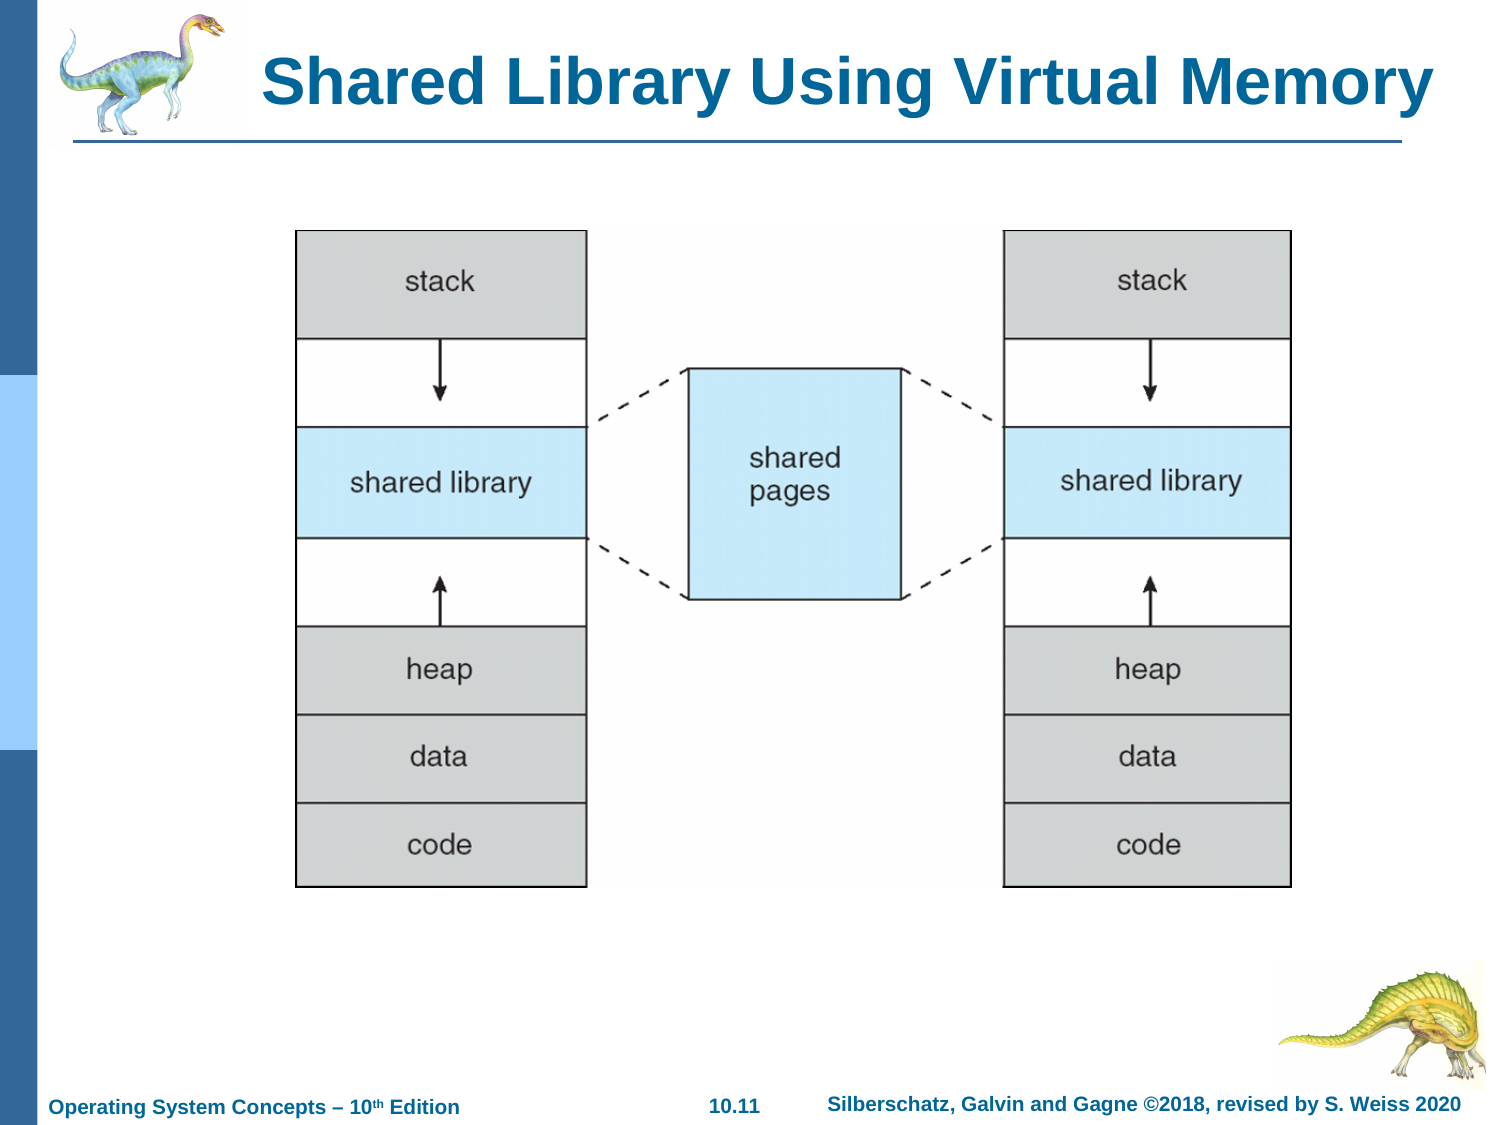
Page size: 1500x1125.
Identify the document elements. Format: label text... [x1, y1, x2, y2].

picture [295, 230, 1292, 889]
picture [46, 0, 243, 149]
title Shared Library Using Virtual Memory [228, 31, 1469, 126]
picture [1144, 1096, 1152, 1101]
picture [1275, 959, 1486, 1090]
